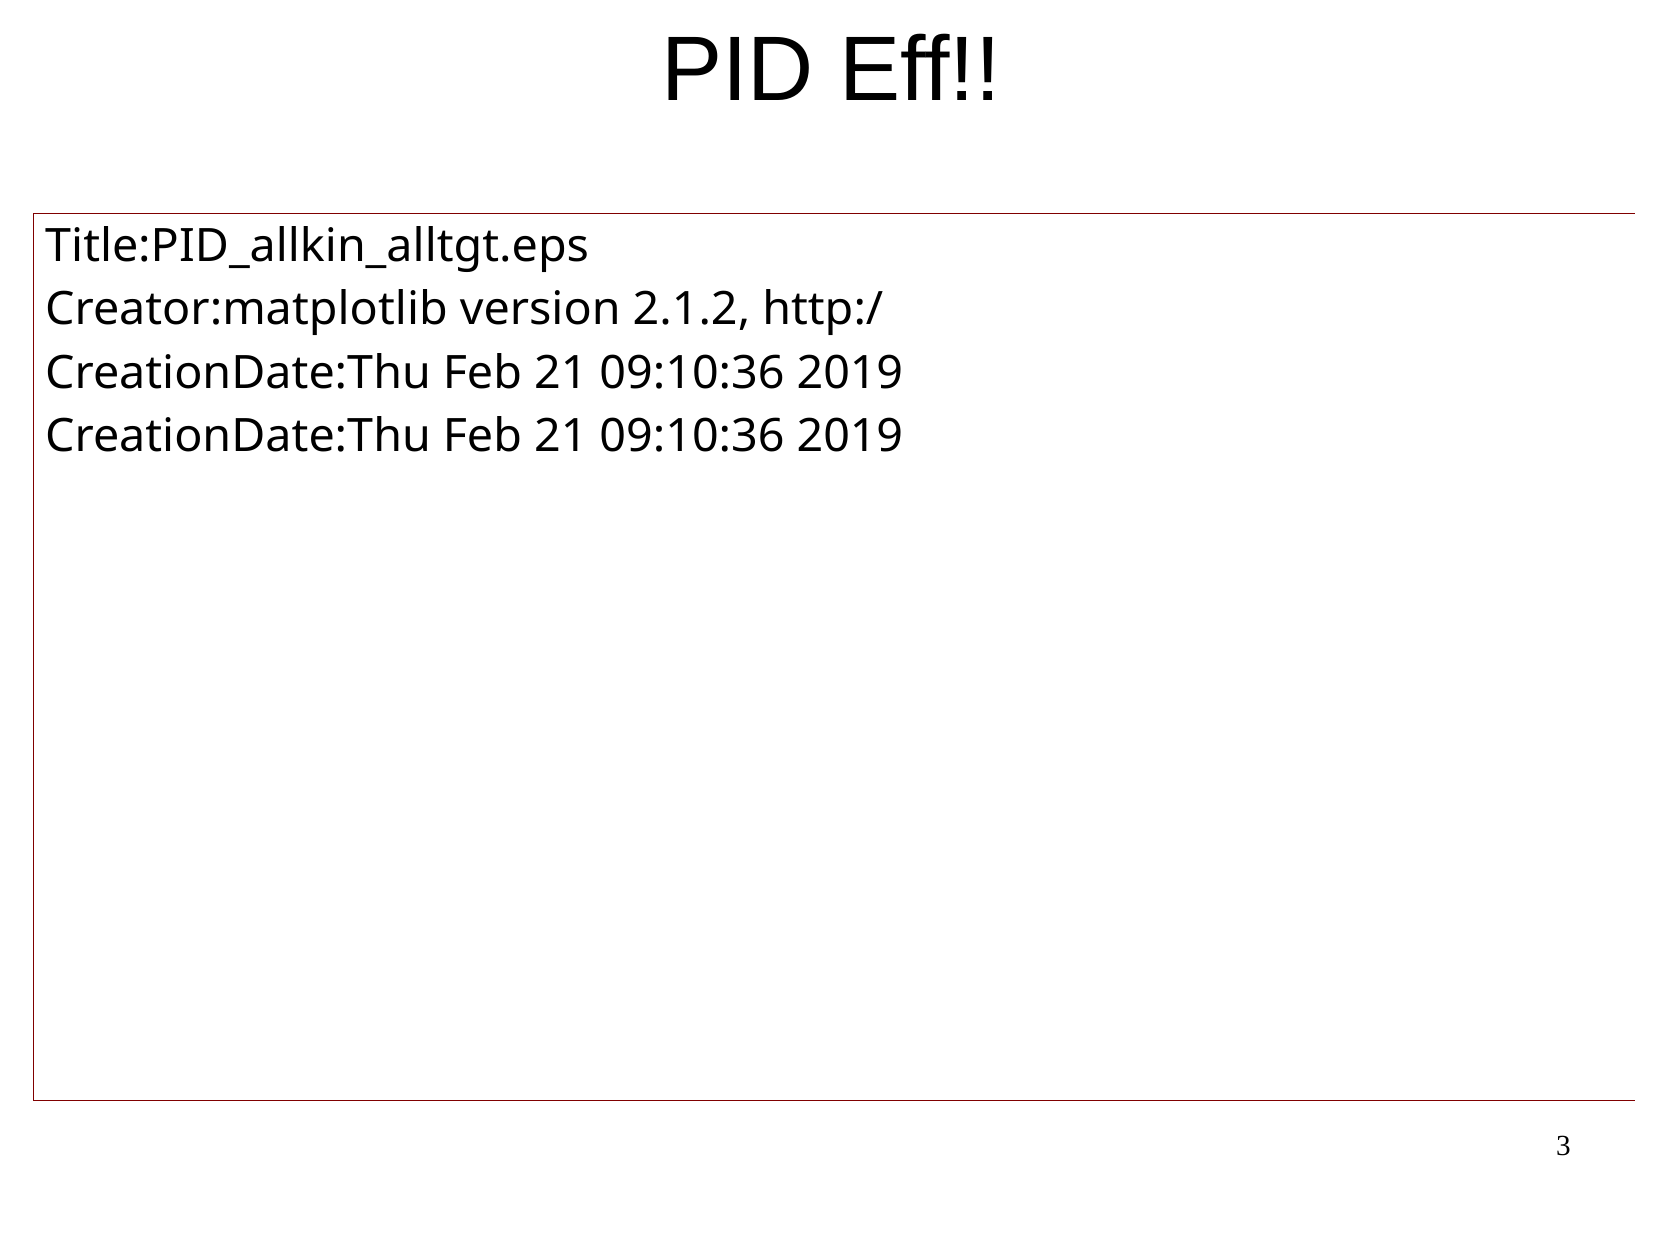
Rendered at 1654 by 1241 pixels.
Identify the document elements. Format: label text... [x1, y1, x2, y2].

picture [30, 210, 1635, 1101]
title PID Eff!! [86, 17, 1576, 121]
